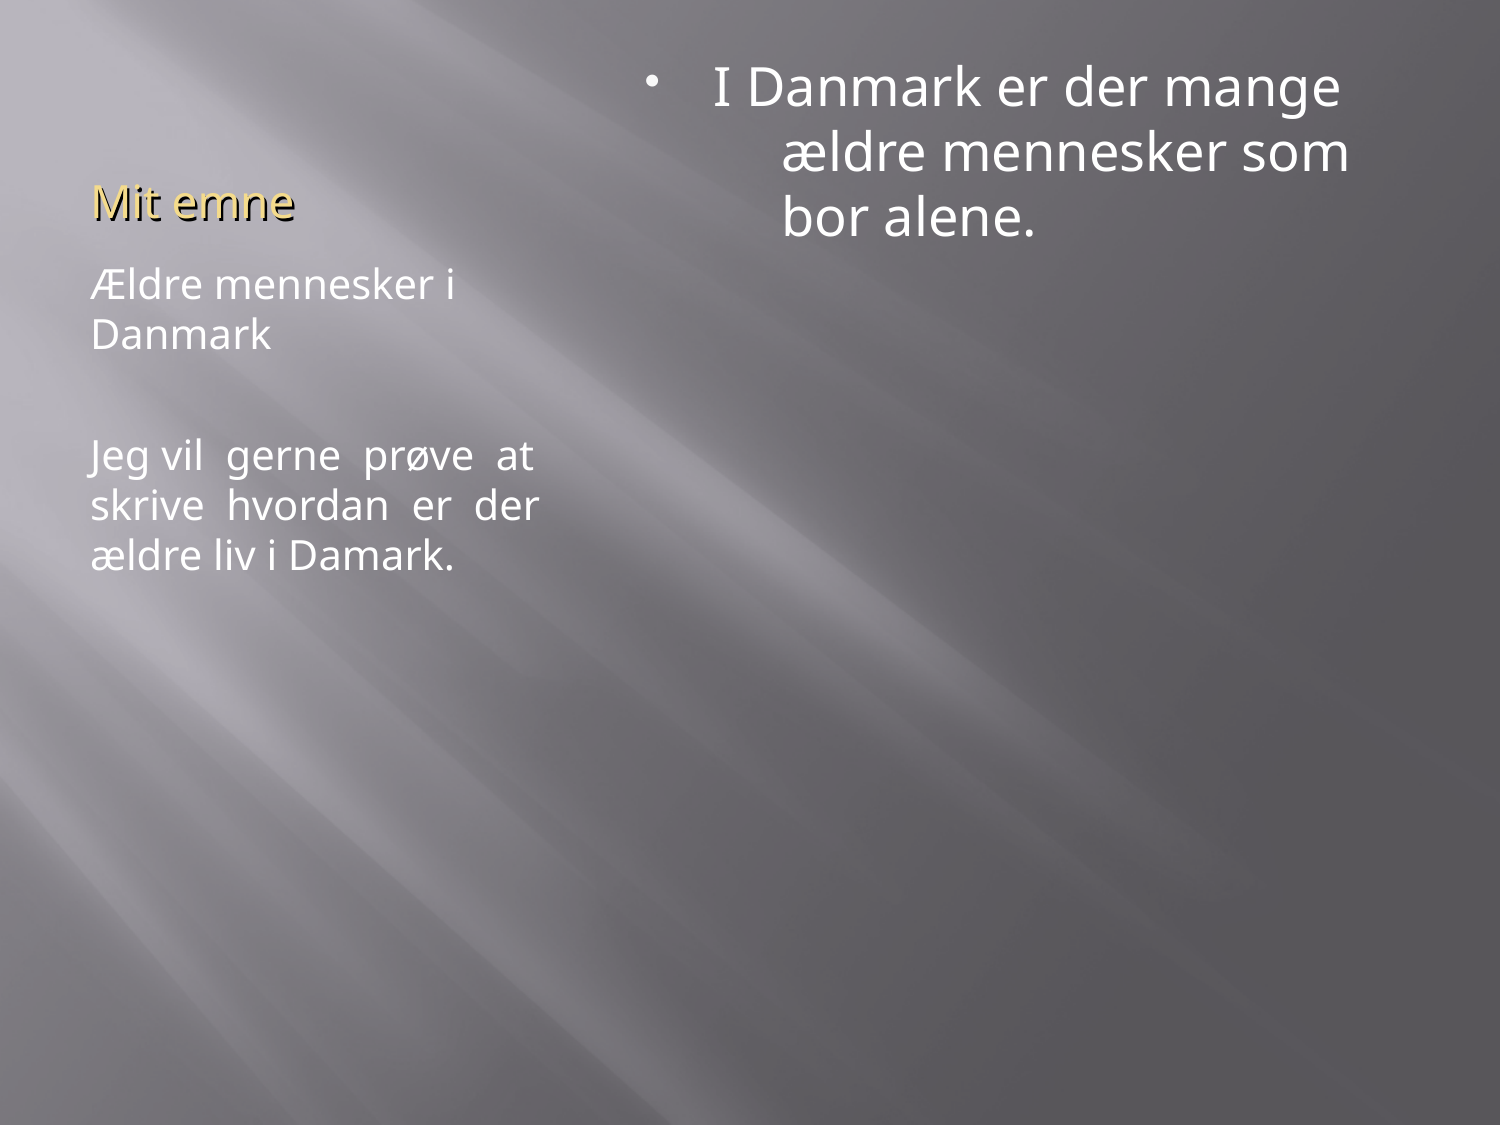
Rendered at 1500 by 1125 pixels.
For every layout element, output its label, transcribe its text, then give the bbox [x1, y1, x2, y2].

list I Danmark er der mange ældre mennesker som bor alene. [586, 44, 1426, 1005]
list Ældre mennesker i Danmark Jeg vil gerne prøve at skrive hvordan er der ældre liv i Damark. [75, 249, 569, 1005]
title Mit emne [75, 44, 569, 236]
